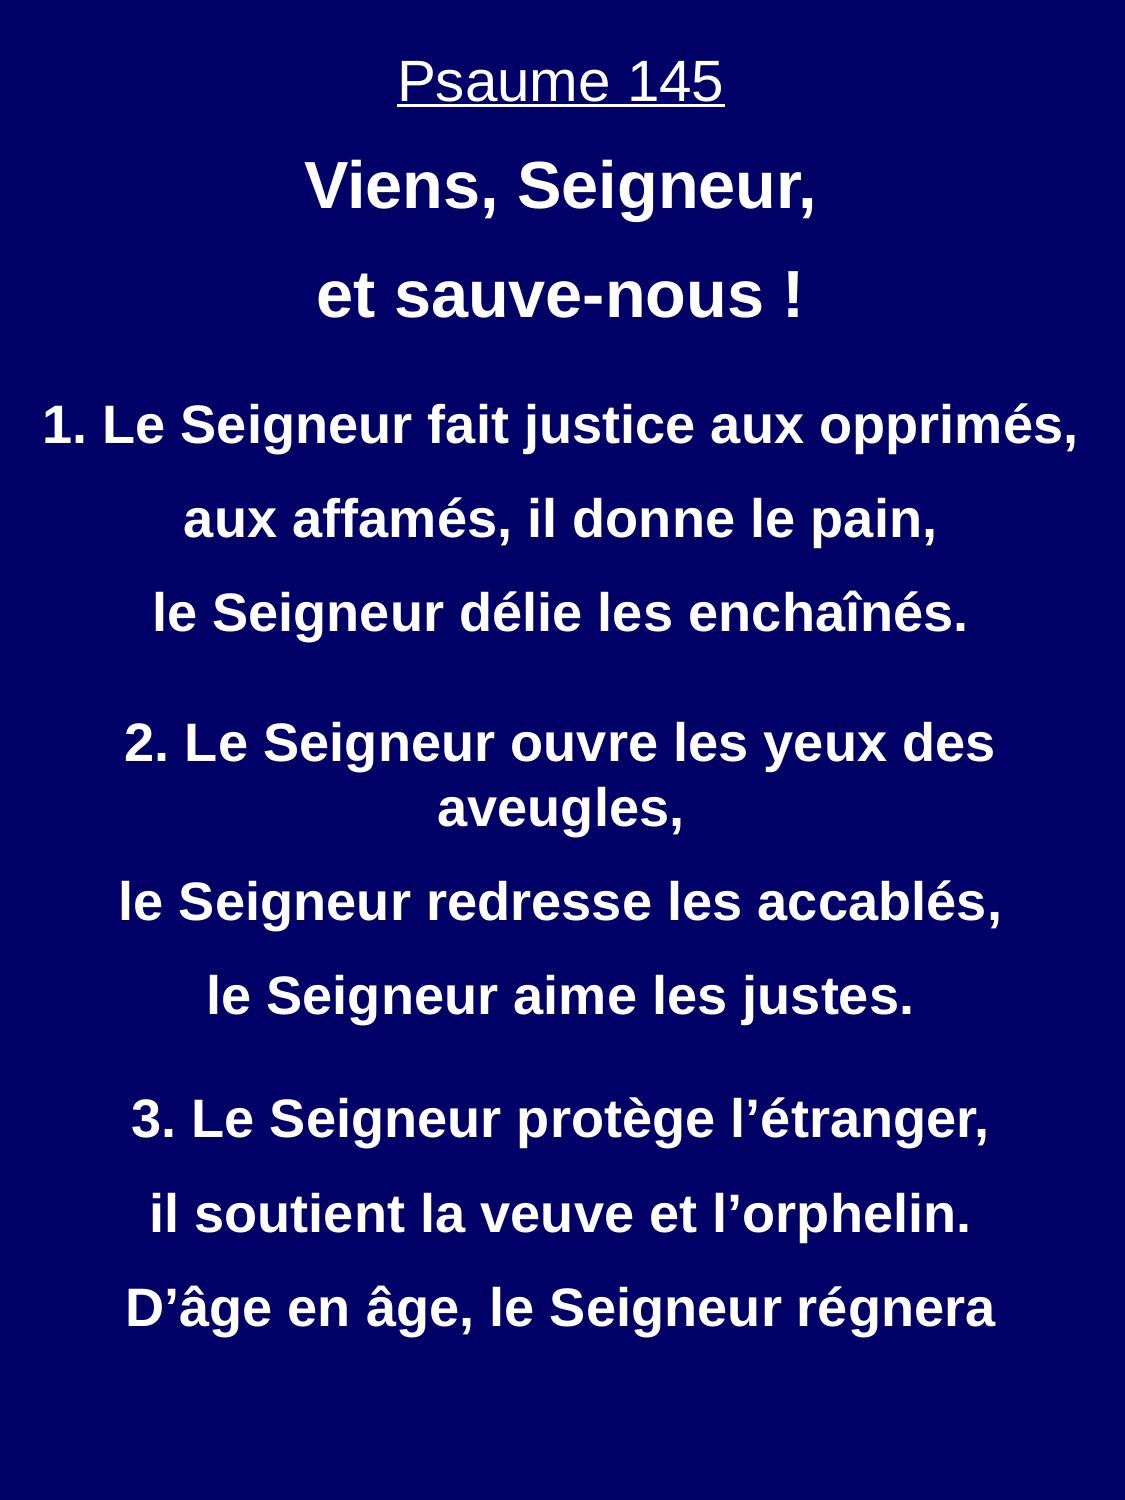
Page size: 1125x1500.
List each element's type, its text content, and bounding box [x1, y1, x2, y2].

text_box Psaume 145 Viens, Seigneur, et sauve-nous ! 1. Le Seigneur fait justice aux opprimés, aux affamés, il donne le pain, le Seigneur délie les enchaînés. 2. Le Seigneur ouvre les yeux des aveugles, le Seigneur redresse les accablés, le Seigneur aime les justes. 3. Le Seigneur protège l’étranger, il soutient la veuve et l’orphelin. D’âge en âge, le Seigneur régnera [11, 35, 1111, 1252]
